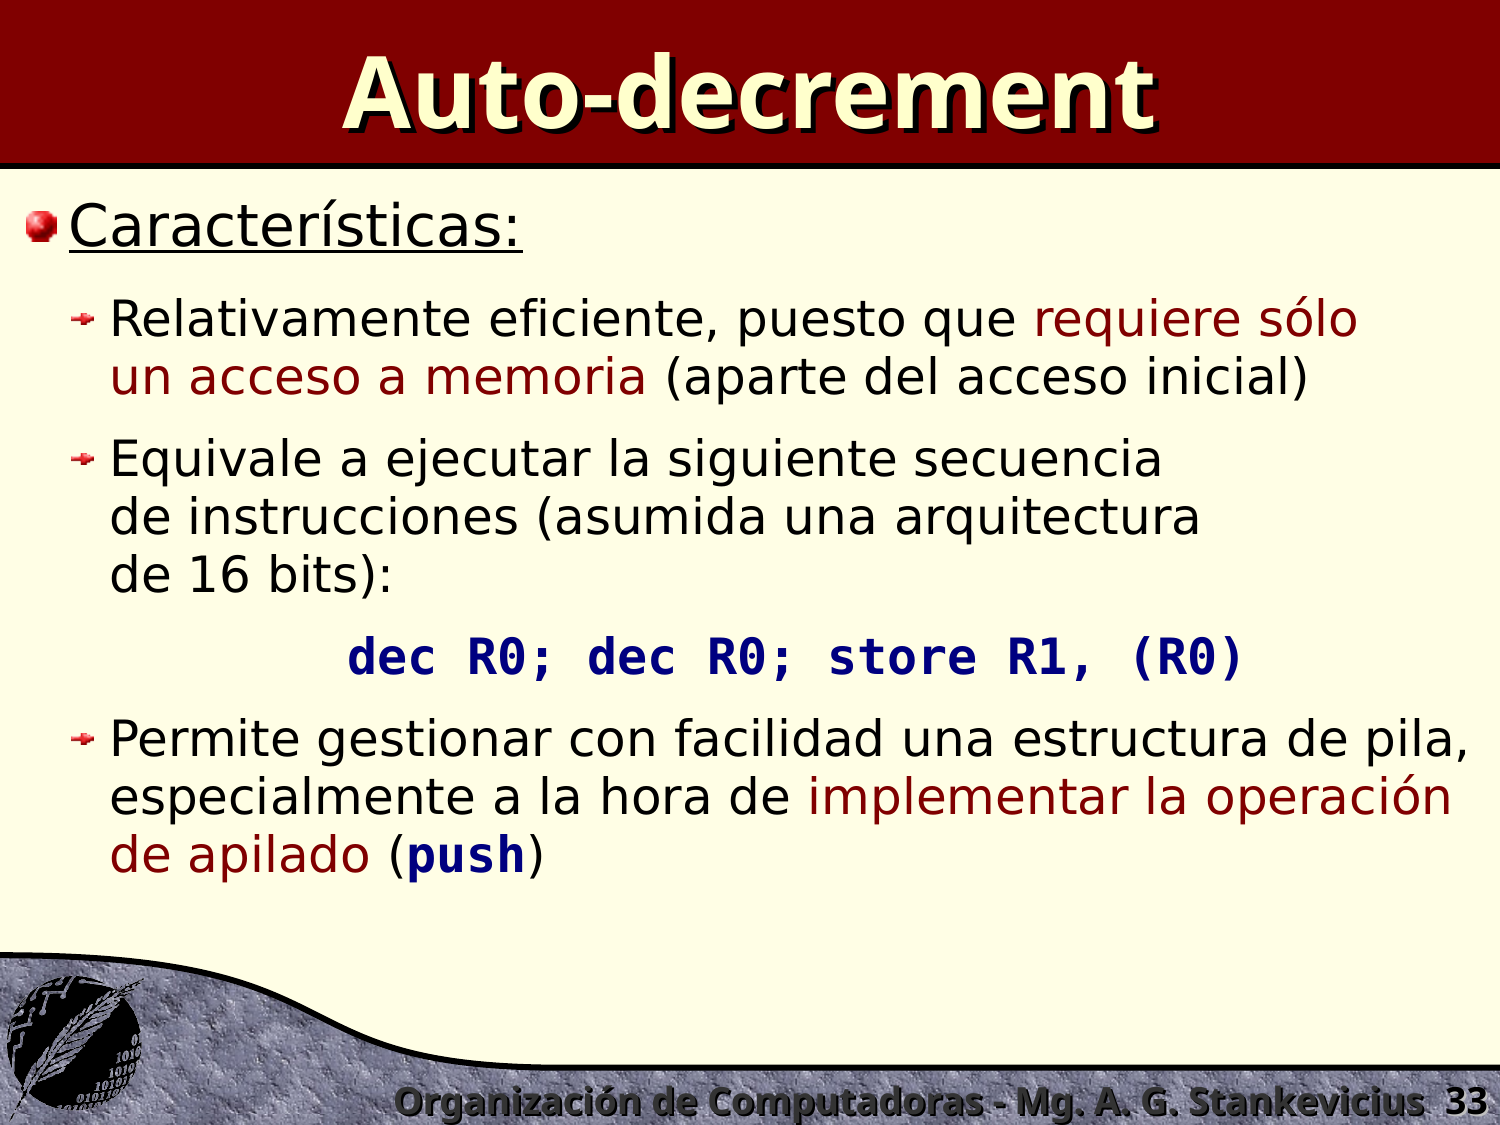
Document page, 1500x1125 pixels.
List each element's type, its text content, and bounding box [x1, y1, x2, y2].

title Auto-decrement [15, 5, 1485, 160]
picture [1058, 1100, 1065, 1110]
picture [802, 1100, 806, 1110]
picture [448, 1100, 455, 1110]
picture [0, 959, 1500, 1125]
list Características: Relativamente eficiente, puesto que requiere sólo un acceso a memoria (aparte del acceso inicial) Equivale a ejecutar la siguiente secuencia de instrucciones (asumida una arquitectura de 16 bits): dec R0; dec R0; store R1, (R0) Permite gestionar con facilidad una estructura de pila, especialmente a la hora de implementar la operación de apilado (push) [11, 192, 1486, 935]
